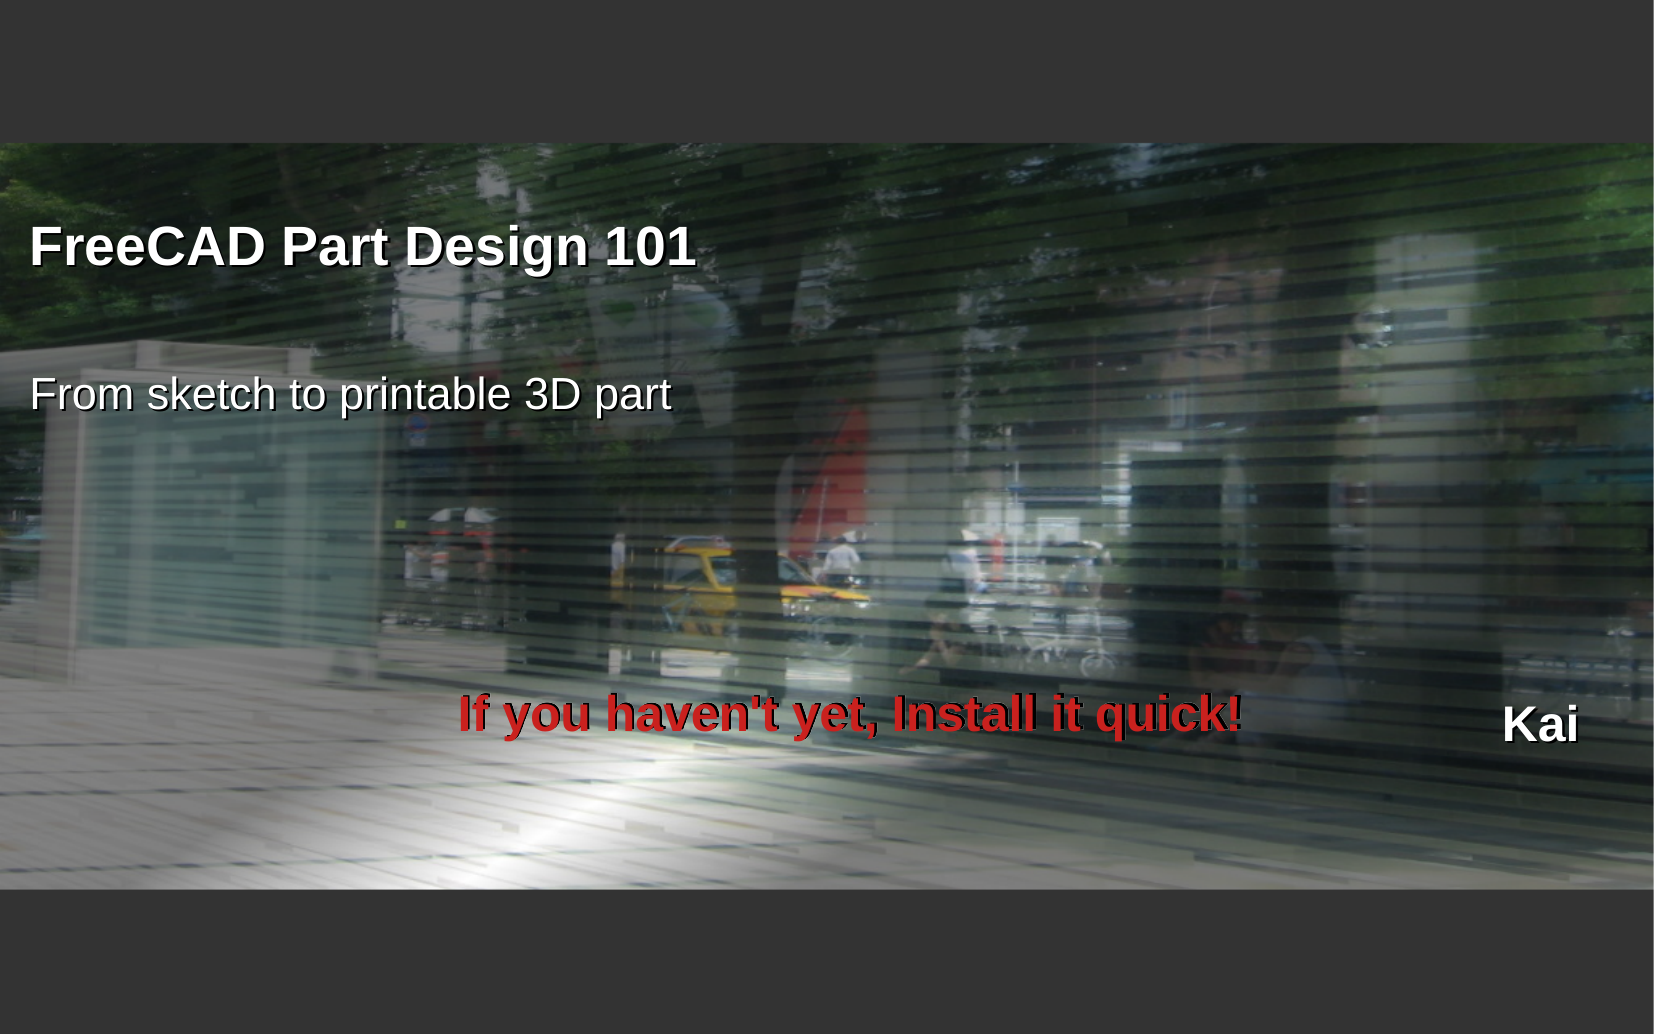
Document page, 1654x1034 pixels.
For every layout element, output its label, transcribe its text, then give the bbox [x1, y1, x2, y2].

title FreeCAD Part Design 101 [29, 115, 1506, 319]
text_box If you haven't yet, Install it quick! [442, 679, 1270, 768]
subtitle From sketch to printable 3D part [29, 319, 1506, 468]
picture [0, 0, 1654, 1034]
